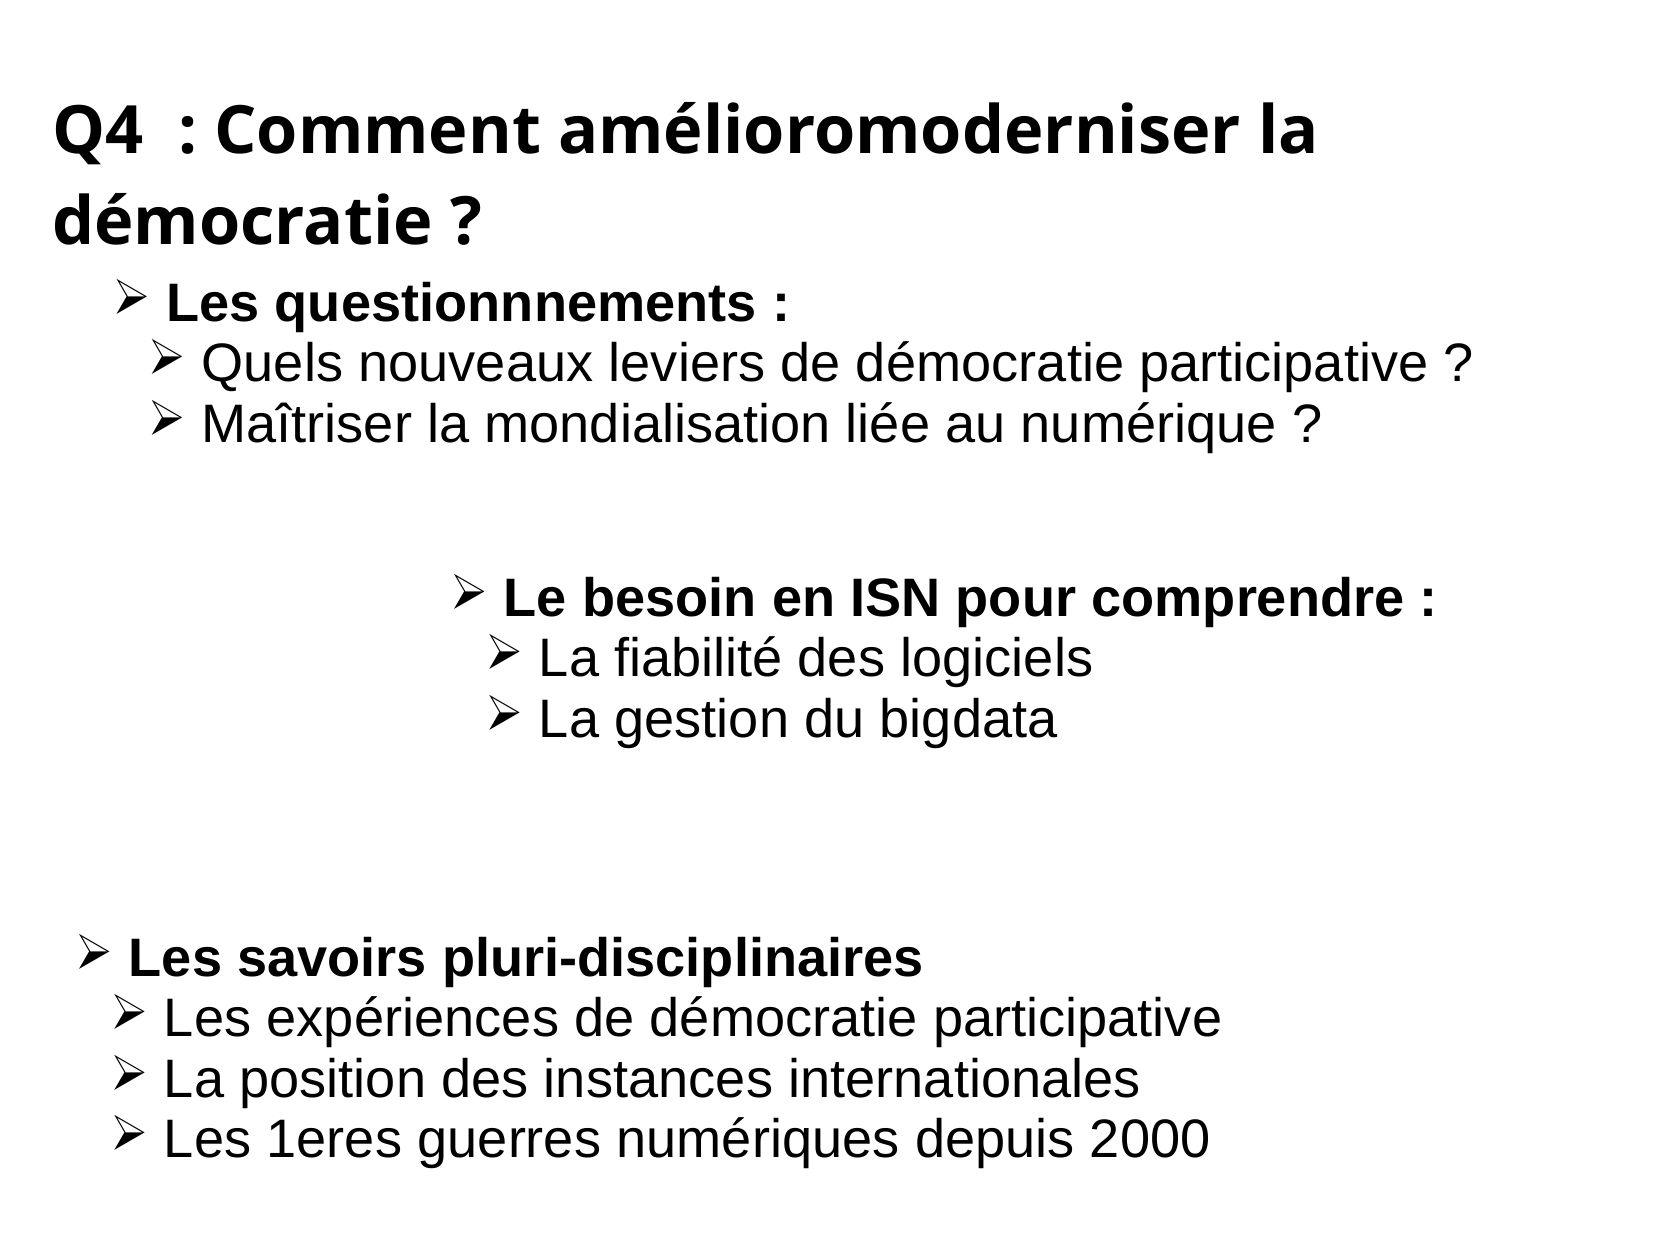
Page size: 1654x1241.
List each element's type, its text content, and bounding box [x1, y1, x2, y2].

text_box Les savoirs pluri-disciplinaires Les expériences de démocratie participative La position des instances internationales Les 1eres guerres numériques depuis 2000 [60, 855, 1283, 1177]
text_box Le besoin en ISN pour comprendre : La fiabilité des logiciels La gestion du bigdata [435, 495, 1654, 817]
text_box Les questionnnements : Quels nouveaux leviers de démocratie participative ? Maîtriser la mondialisation liée au numérique ? [97, 199, 1491, 462]
text_box Q4 : Comment amélioromoderniser la démocratie ? [37, 75, 1654, 176]
